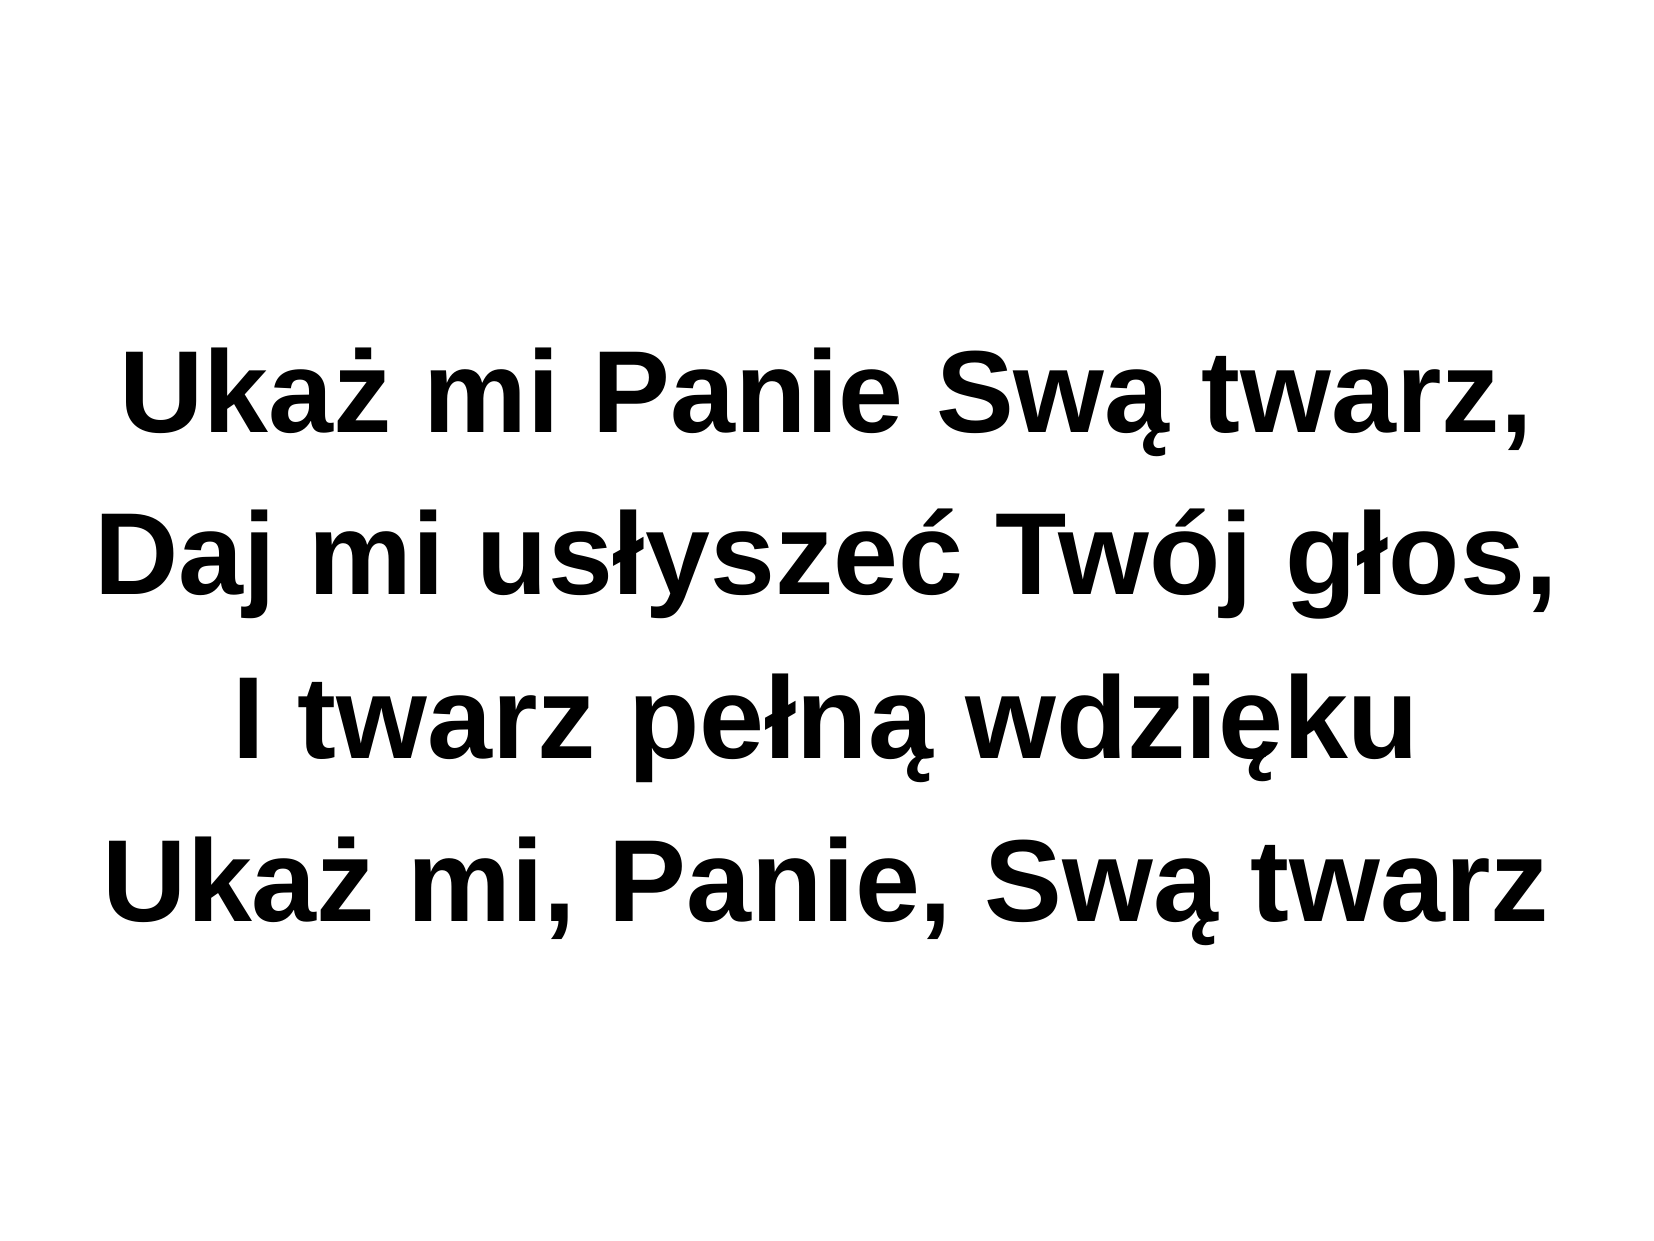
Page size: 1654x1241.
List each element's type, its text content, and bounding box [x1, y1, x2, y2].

subtitle Ukaż mi Panie Swą twarz, Daj mi usłyszeć Twój głos, I twarz pełną wdzięku Ukaż mi, Panie, Swą twarz [0, 0, 1654, 1240]
